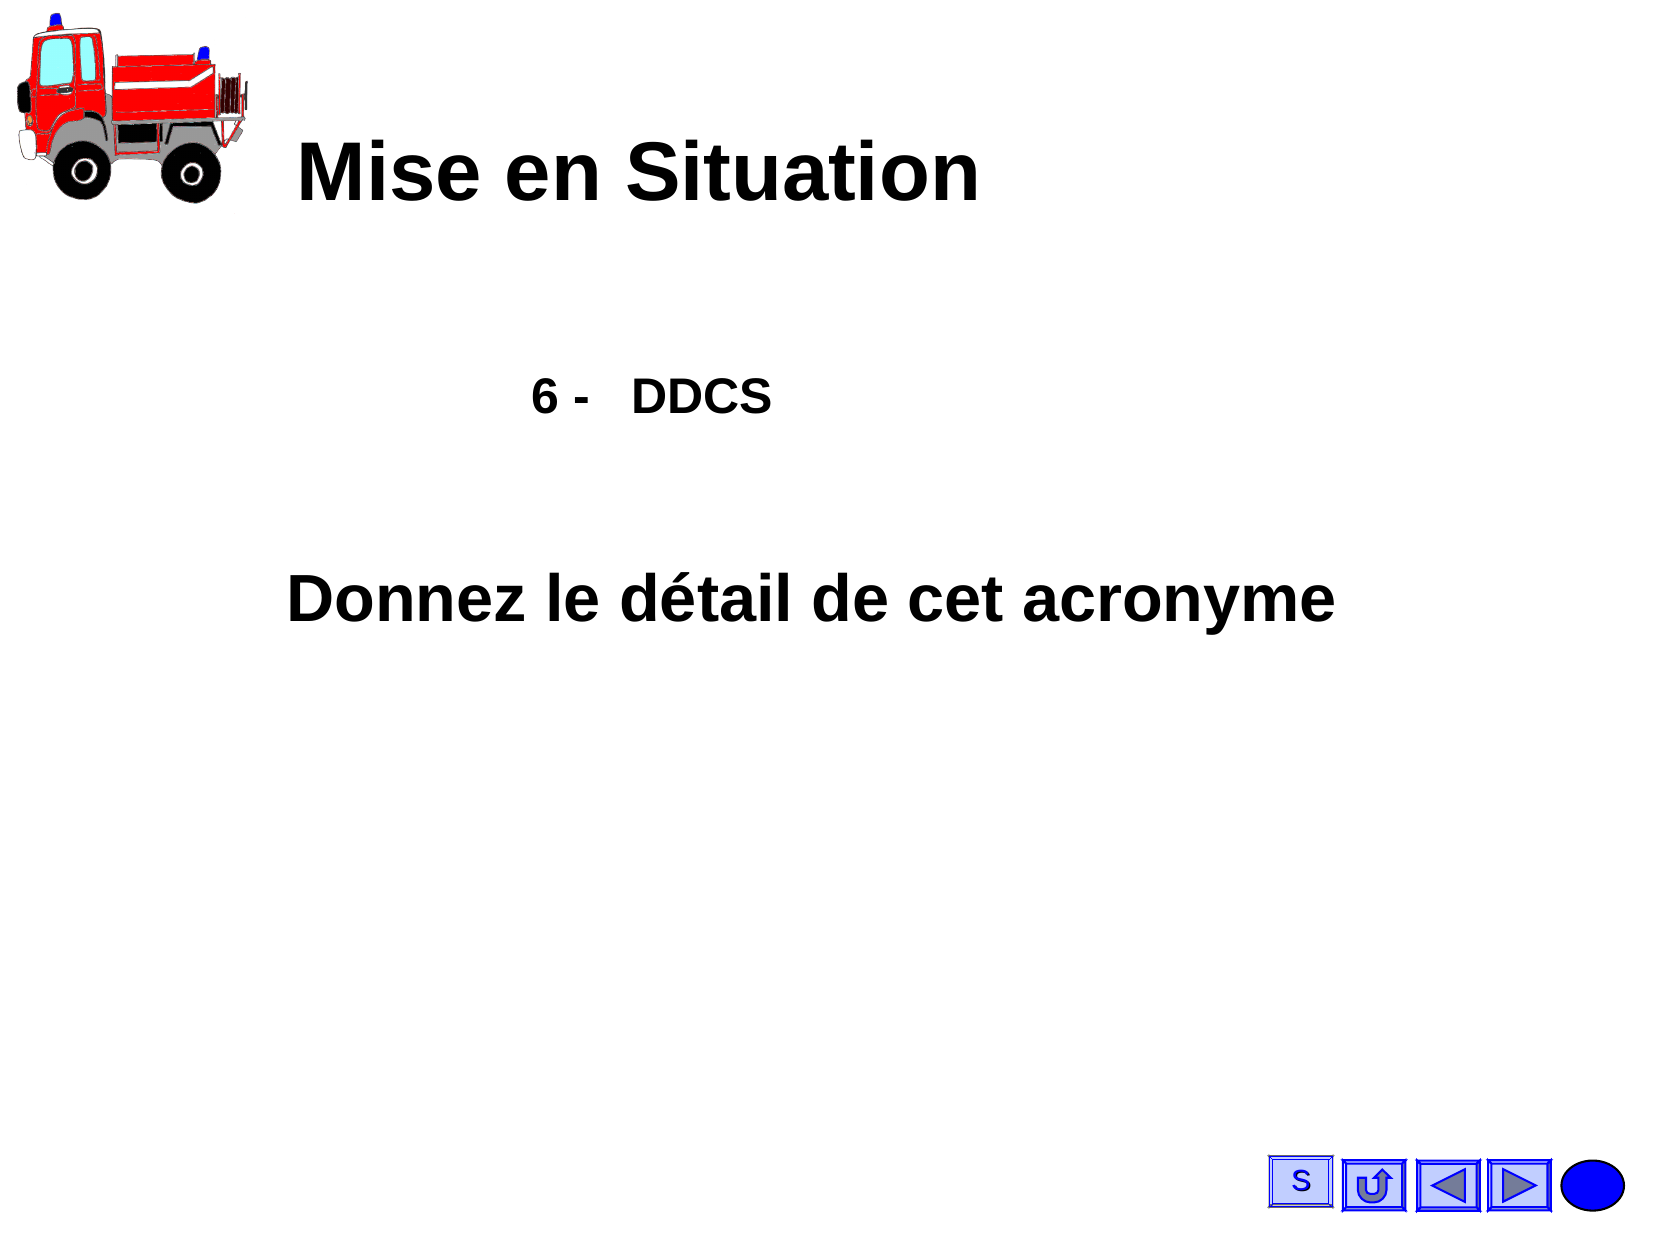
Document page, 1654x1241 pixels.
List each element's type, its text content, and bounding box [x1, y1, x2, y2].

text_box 6 - DDCS [531, 367, 1506, 473]
text_box [1561, 1160, 1625, 1211]
picture [8, 8, 257, 216]
list Donnez le détail de cet acronyme [147, 472, 1477, 1199]
text_box Mise en Situation [281, 118, 1020, 227]
